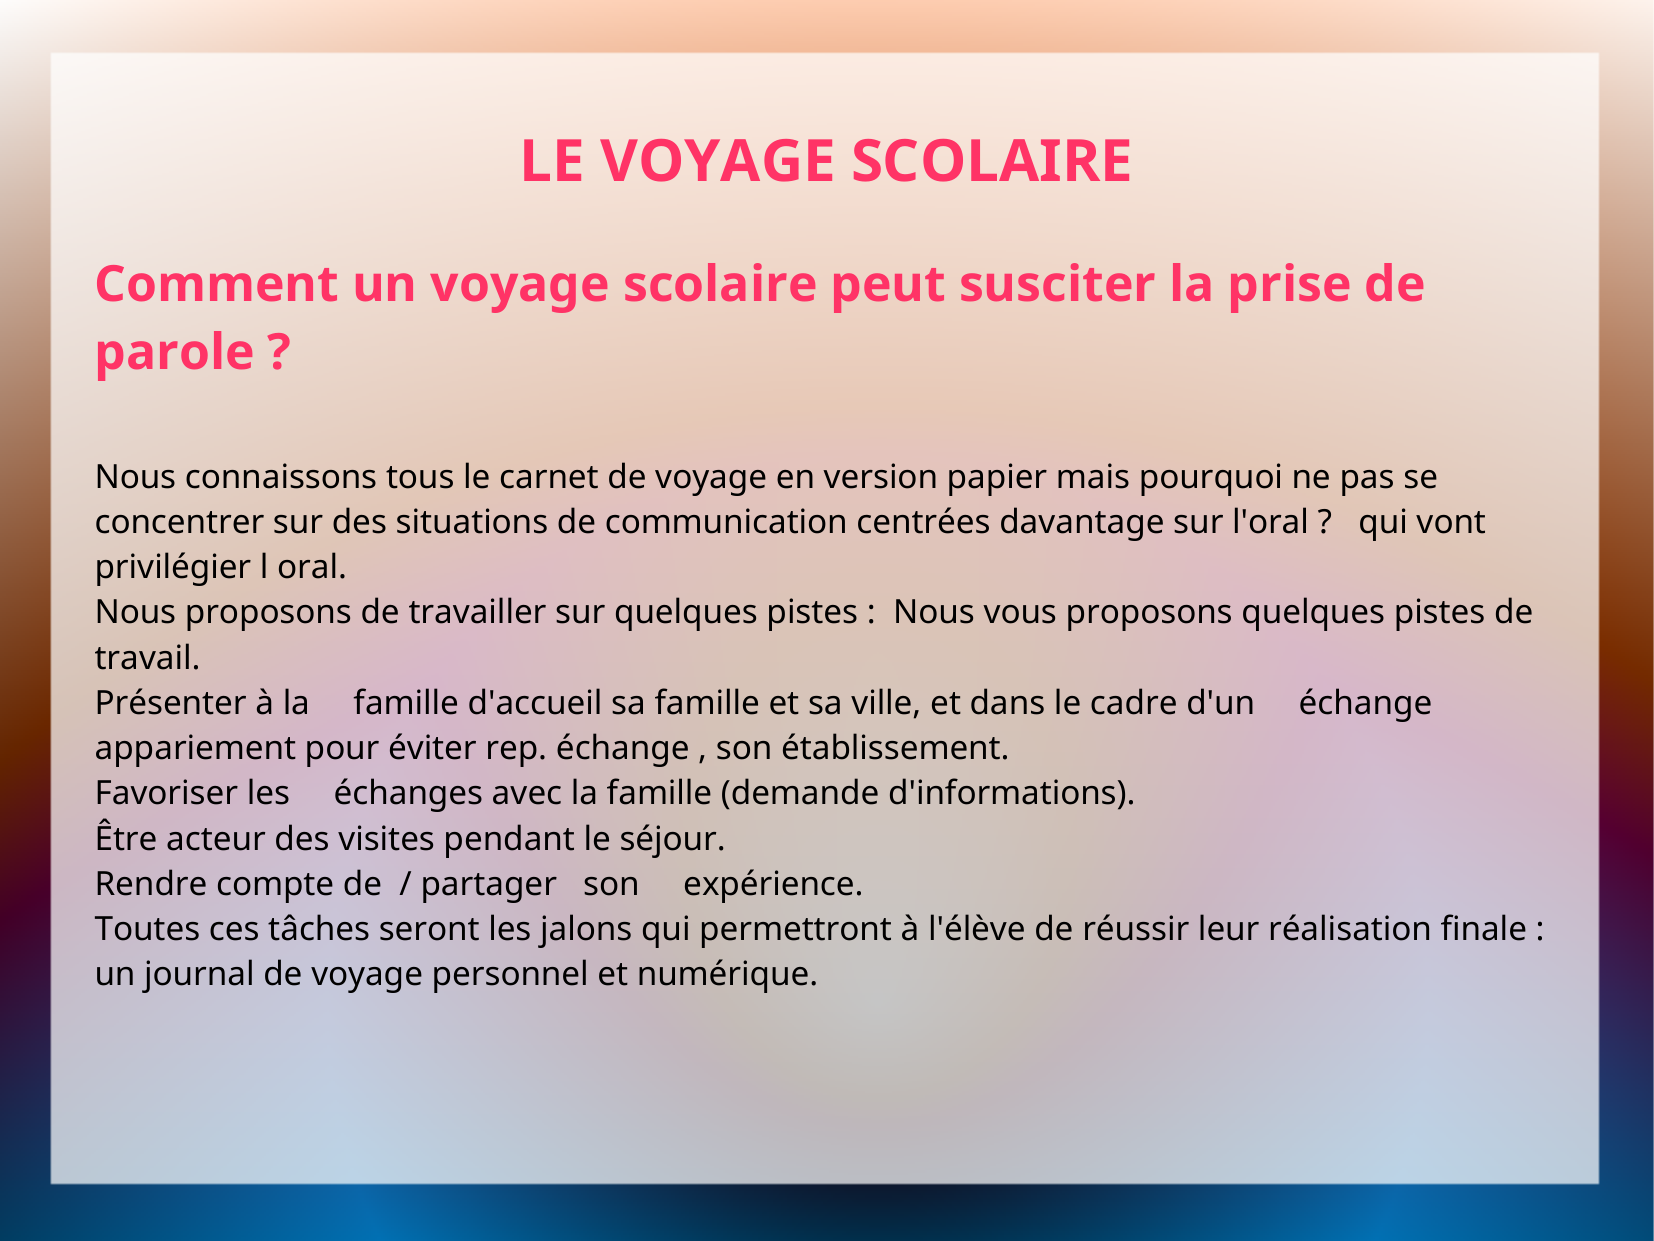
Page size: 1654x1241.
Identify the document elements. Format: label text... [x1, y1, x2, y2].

title LE VOYAGE SCOLAIRE [82, 55, 1571, 263]
text_box Comment un voyage scolaire peut susciter la prise de parole ? Nous connaissons tous le carnet de voyage en version papier mais pourquoi ne pas se concentrer sur des situations de communication centrées davantage sur l'oral ? qui vont privilégier l oral. Nous proposons de travailler sur quelques pistes : Nous vous proposons quelques pistes de travail. Présenter à la famille d'accueil sa famille et sa ville, et dans le cadre d'un échange appariement pour éviter rep. échange , son établissement. Favoriser les échanges avec la famille (demande d'informations). Être acteur des visites pendant le séjour. Rendre compte de / partager son expérience. Toutes ces tâches seront les jalons qui permettront à l'élève de réussir leur réalisation finale : un journal de voyage personnel et numérique. [94, 248, 1583, 1104]
picture [0, 0, 1654, 1241]
